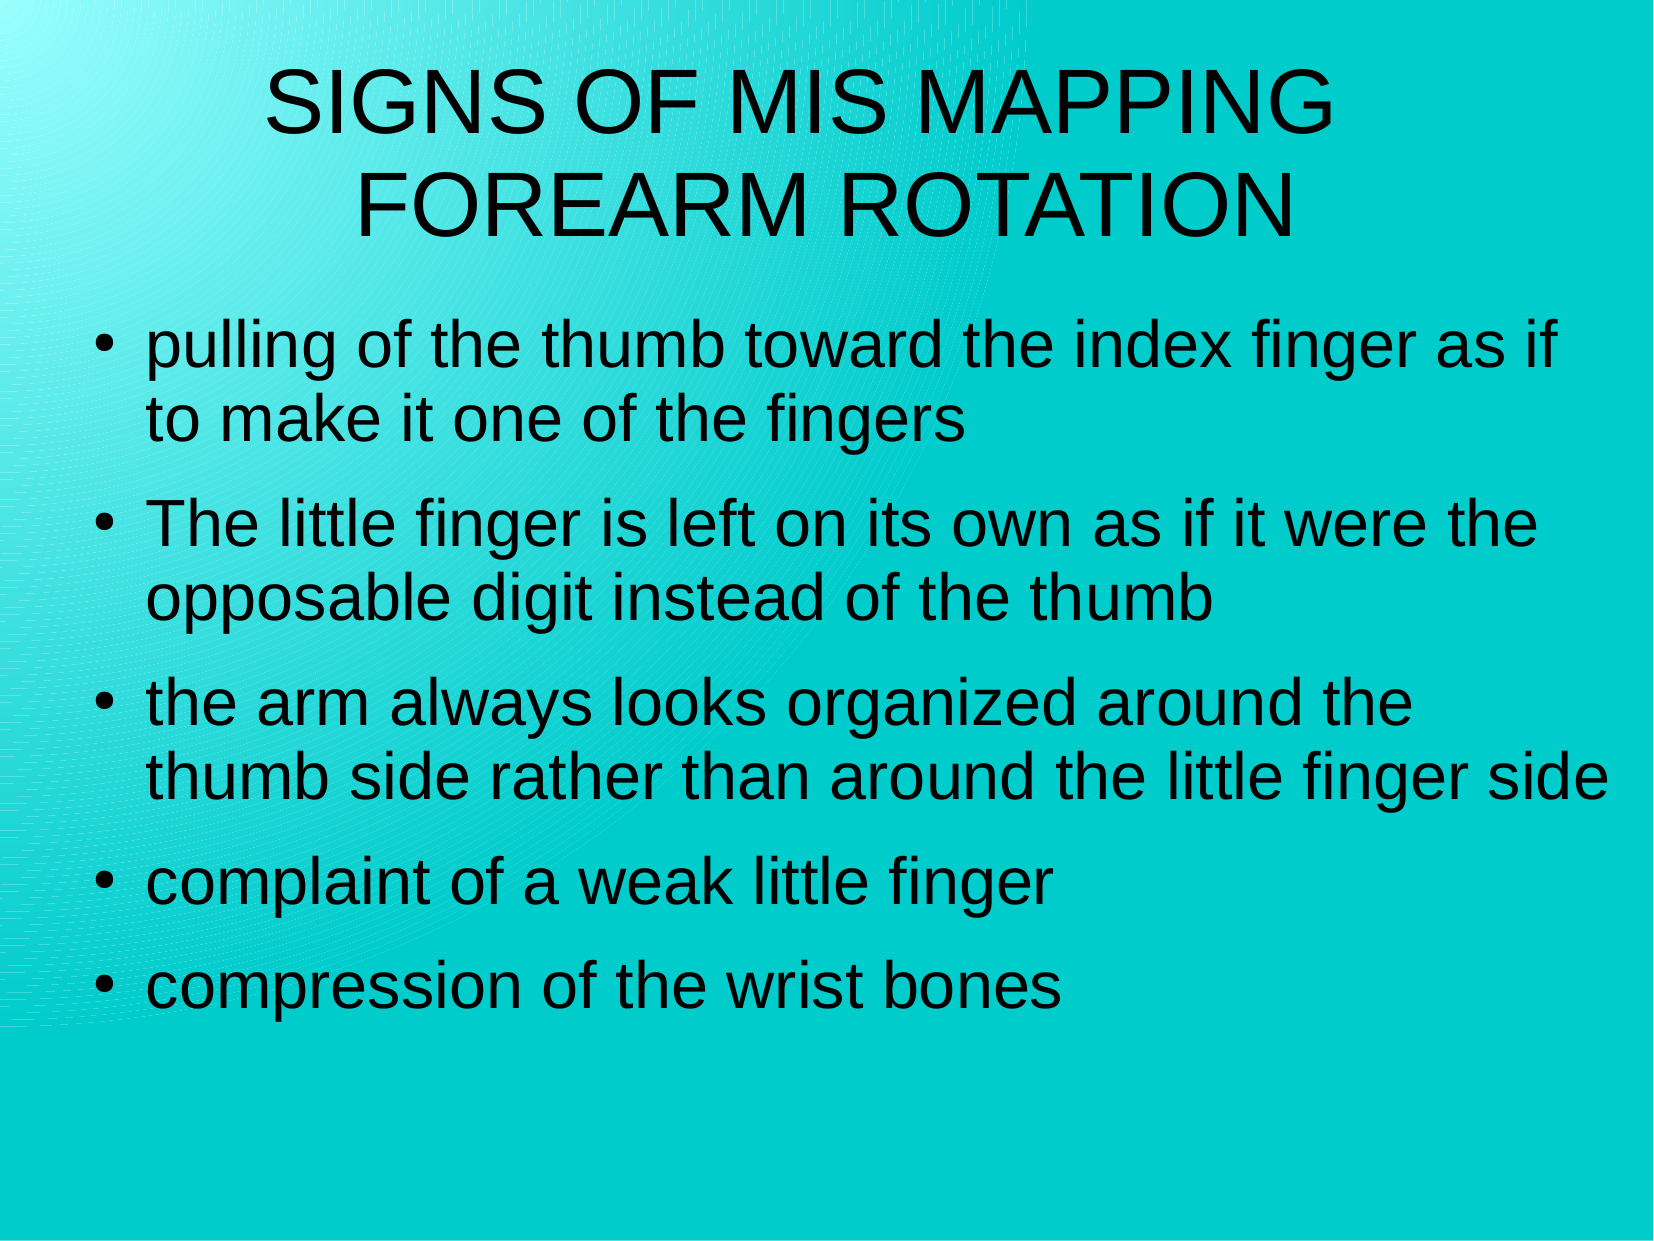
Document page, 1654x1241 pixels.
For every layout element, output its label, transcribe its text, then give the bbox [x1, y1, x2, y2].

title SIGNS OF MIS MAPPING FOREARM ROTATION [82, 49, 1571, 257]
list pulling of the thumb toward the index finger as if to make it one of the fingers The little finger is left on its own as if it were the opposable digit instead of the thumb the arm always looks organized around the thumb side rather than around the little finger side complaint of a weak little finger compression of the wrist bones [75, 306, 1613, 1163]
